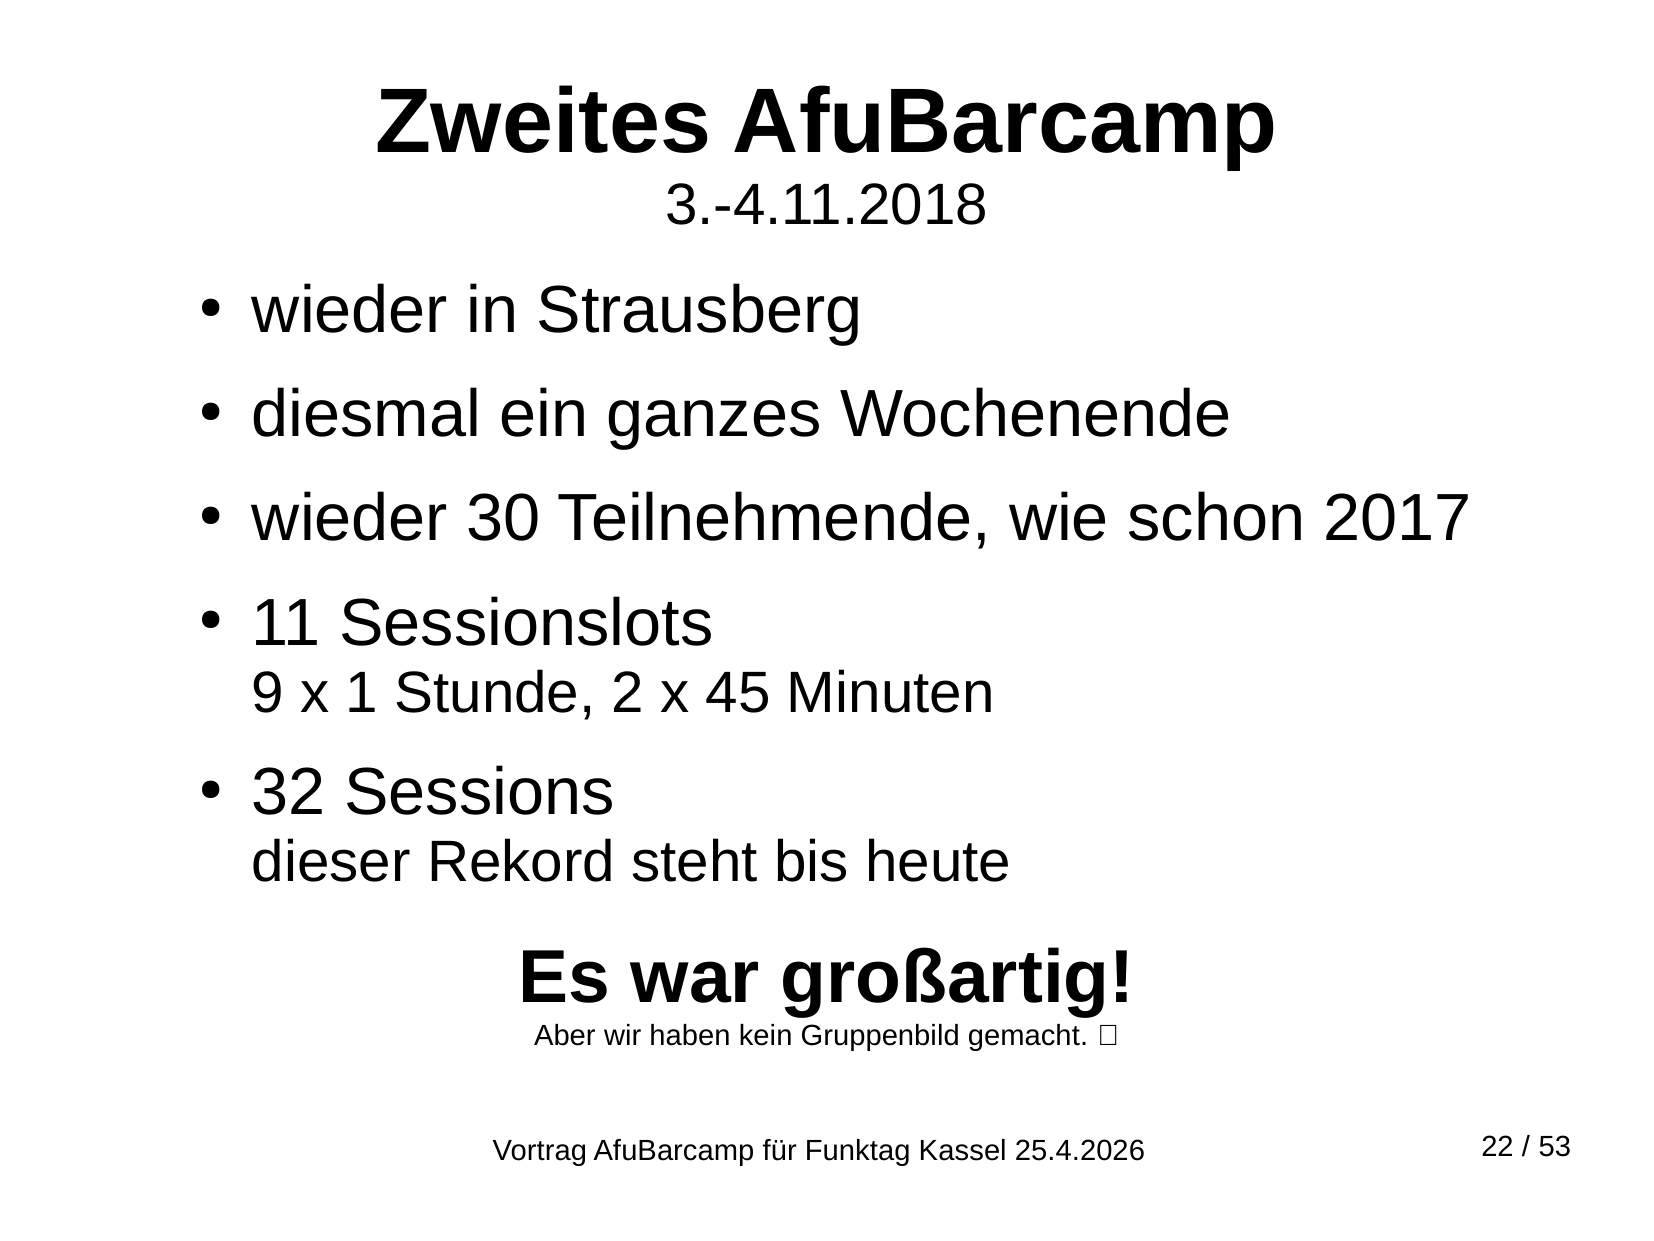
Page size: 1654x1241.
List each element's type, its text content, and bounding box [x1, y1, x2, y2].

title Zweites AfuBarcamp 3.-4.11.2018 [82, 49, 1571, 257]
list wieder in Strausberg diesmal ein ganzes Wochenende wieder 30 Teilnehmende, wie schon 2017 11 Sessionslots 9 x 1 Stunde, 2 x 45 Minuten 32 Sessions dieser Rekord steht bis heute Es war großartig! Aber wir haben kein Gruppenbild gemacht. 🤦 [82, 271, 1571, 1116]
